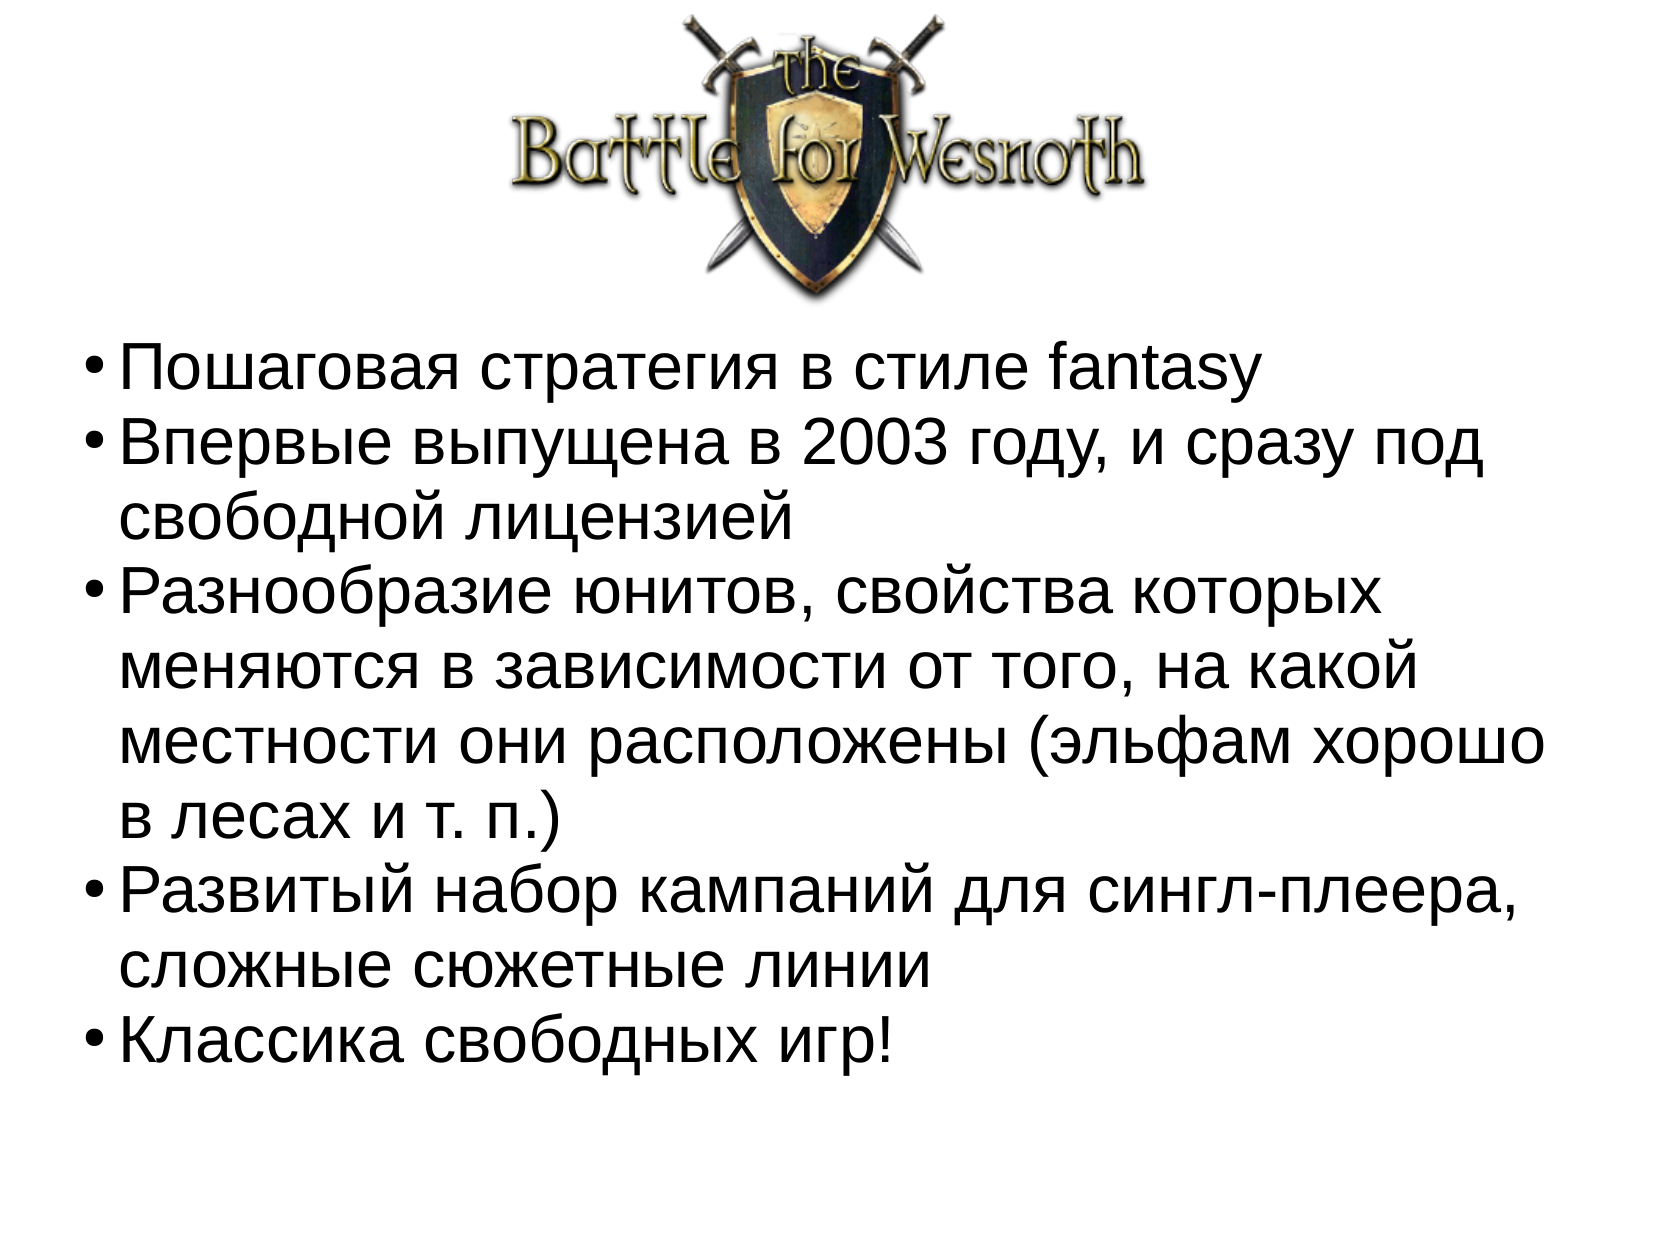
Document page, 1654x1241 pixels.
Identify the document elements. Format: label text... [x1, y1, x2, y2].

picture [483, 0, 1171, 314]
subtitle Пошаговая стратегия в стиле fantasy Впервые выпущена в 2003 году, и сразу под свободной лицензией Разнообразие юнитов, свойства которых меняются в зависимости от того, на какой местности они расположены (эльфам хорошо в лесах и т. п.) Развитый набор кампаний для сингл-плеера, сложные сюжетные линии Классика свободных игр! [82, 331, 1571, 1075]
